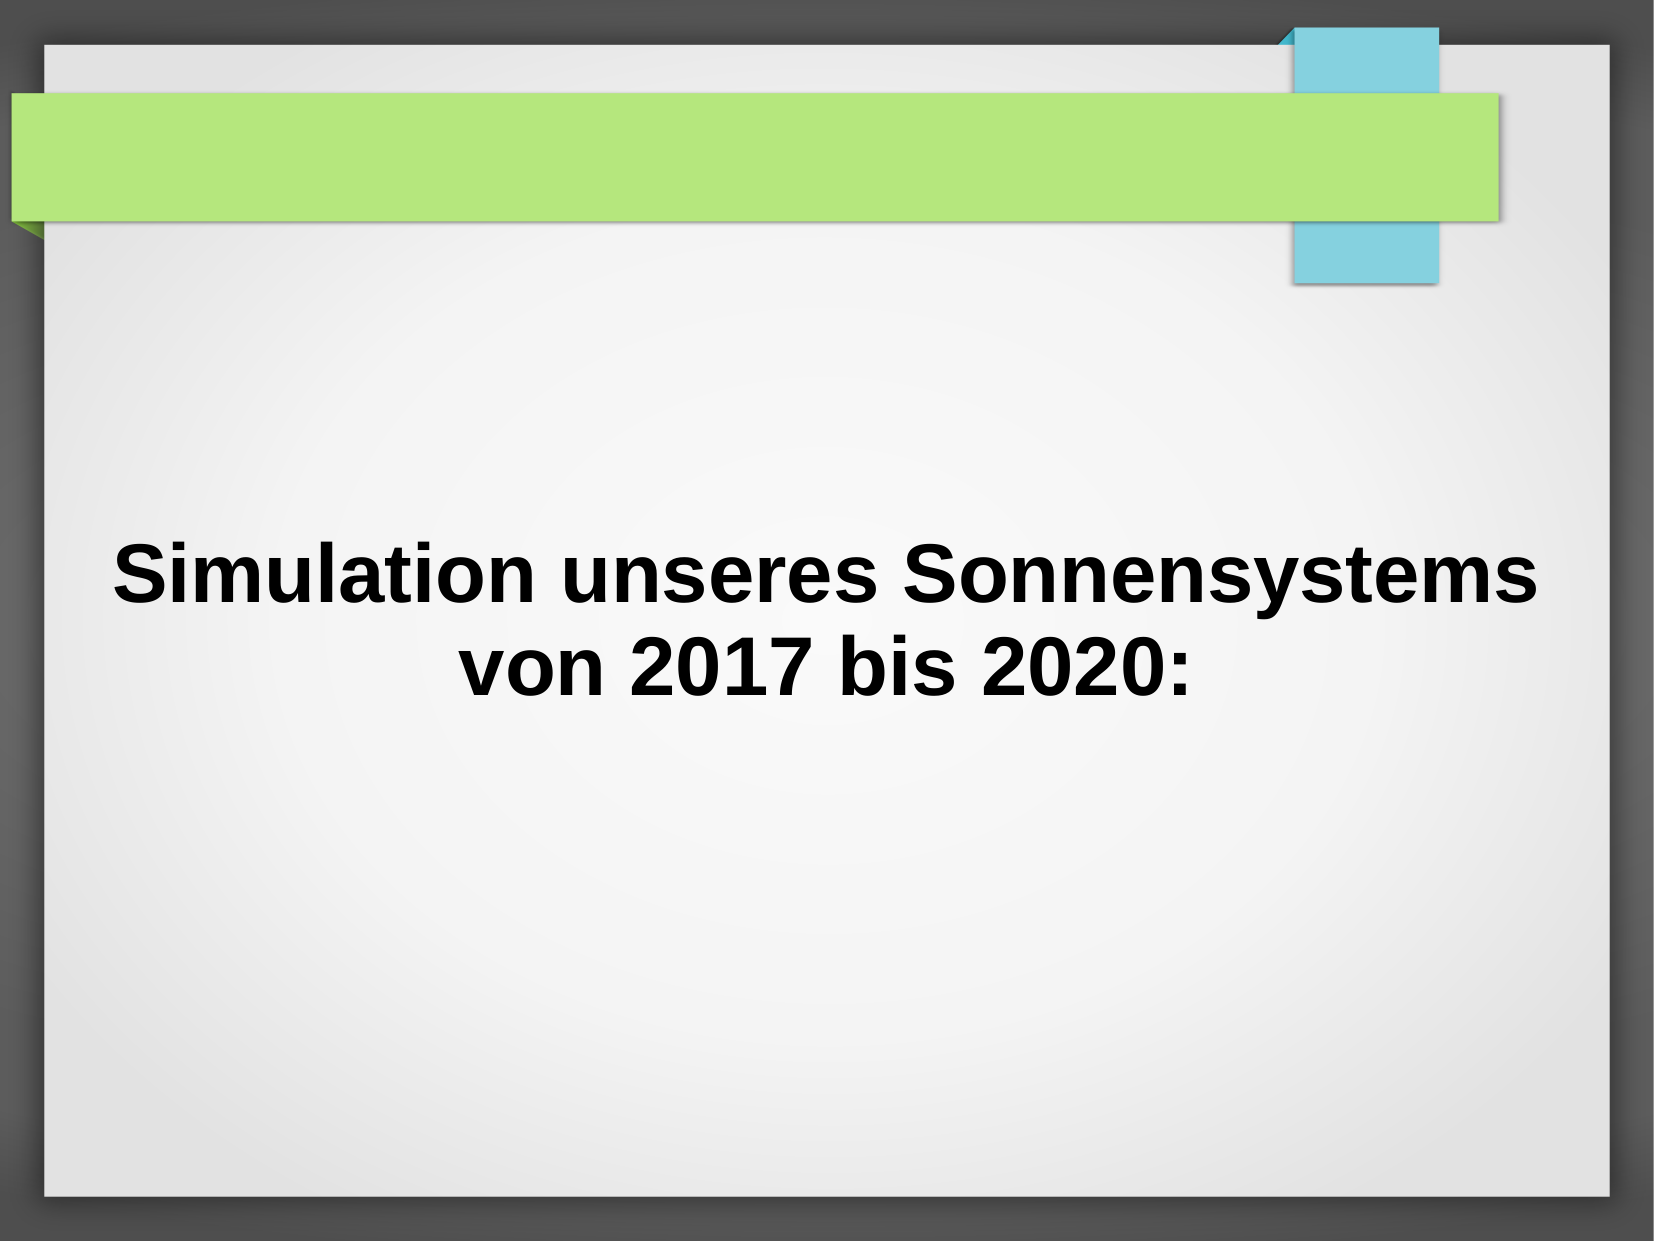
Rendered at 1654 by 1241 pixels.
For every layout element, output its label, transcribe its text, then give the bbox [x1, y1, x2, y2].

subtitle Simulation unseres Sonnensystems von 2017 bis 2020: [82, 94, 1571, 1146]
picture [0, 0, 1654, 1241]
